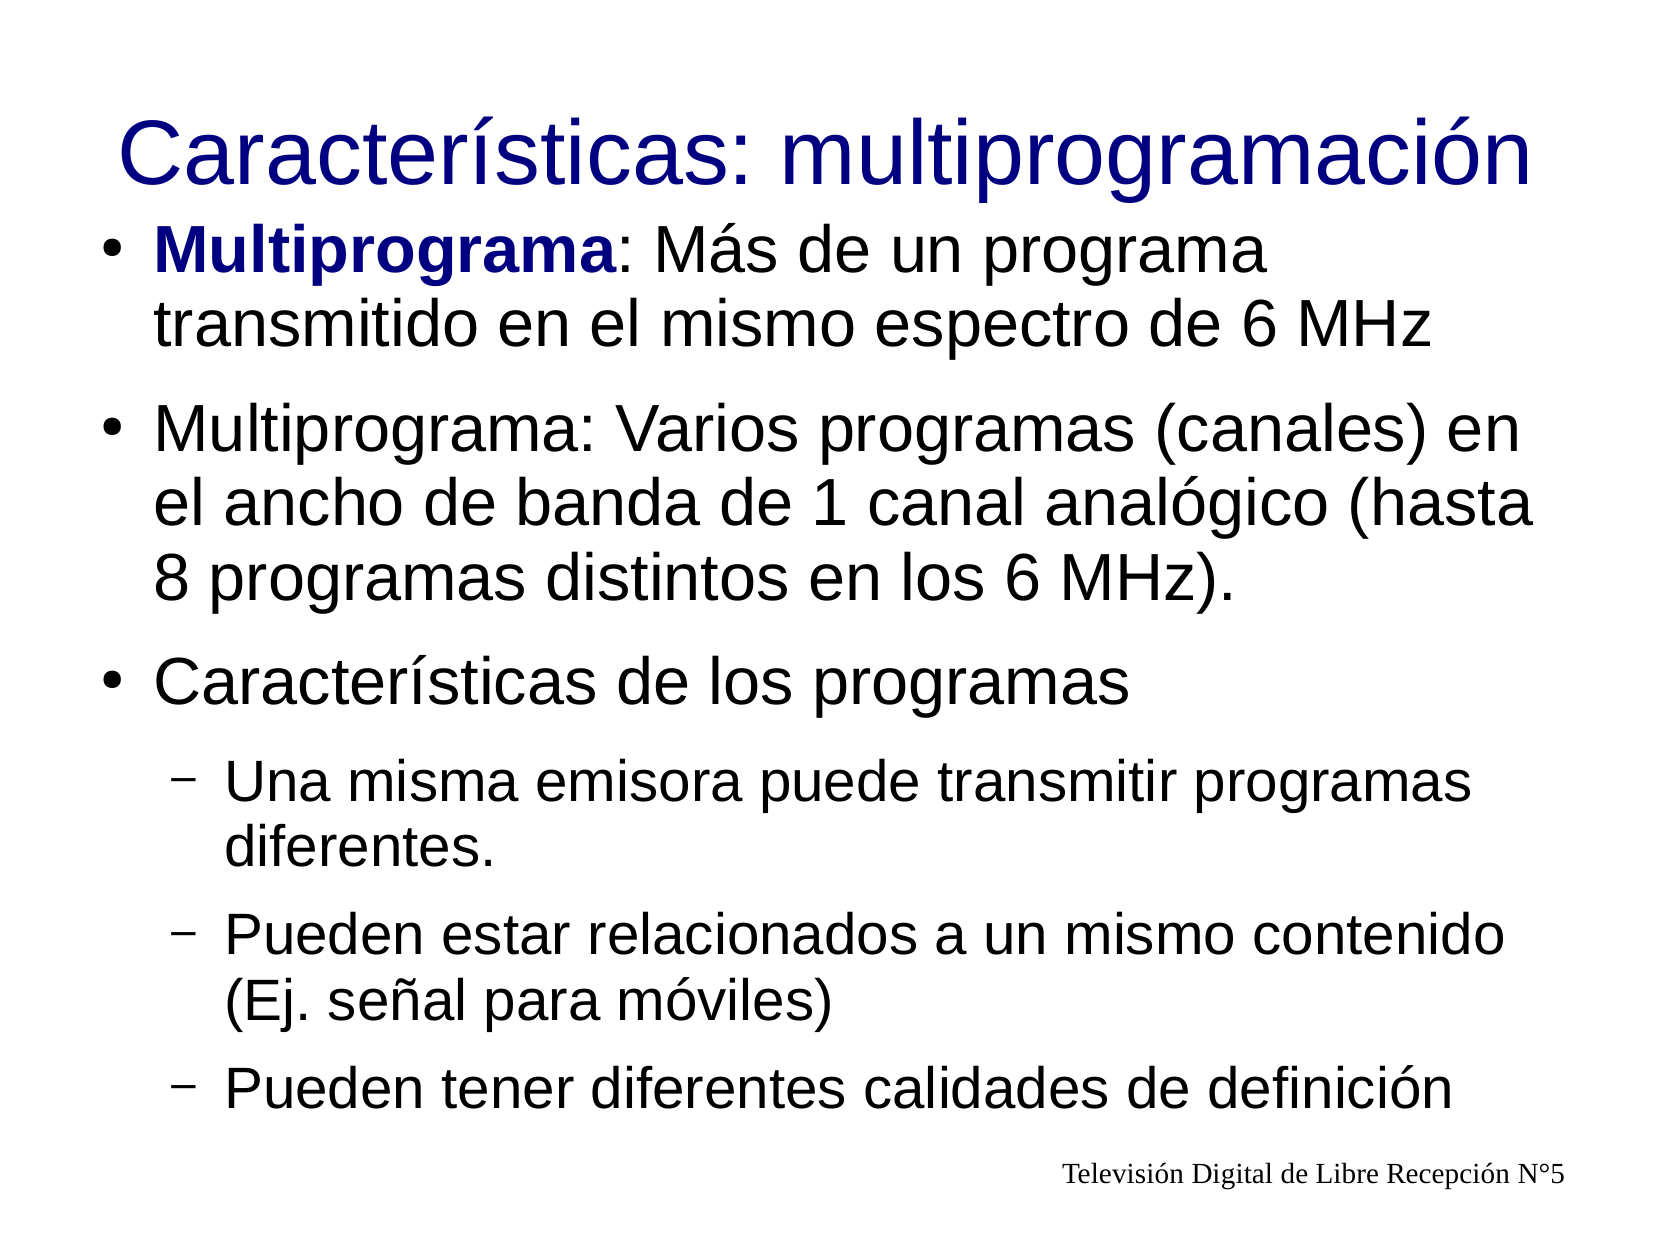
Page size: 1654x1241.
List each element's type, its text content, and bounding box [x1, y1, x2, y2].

title Características: multiprogramación [82, 49, 1571, 257]
list Multiprograma: Más de un programa transmitido en el mismo espectro de 6 MHz Multiprograma: Varios programas (canales) en el ancho de banda de 1 canal analógico (hasta 8 programas distintos en los 6 MHz). Características de los programas Una misma emisora puede transmitir programas diferentes. Pueden estar relacionados a un mismo contenido (Ej. señal para móviles) Pueden tener diferentes calidades de definición [82, 211, 1538, 1144]
